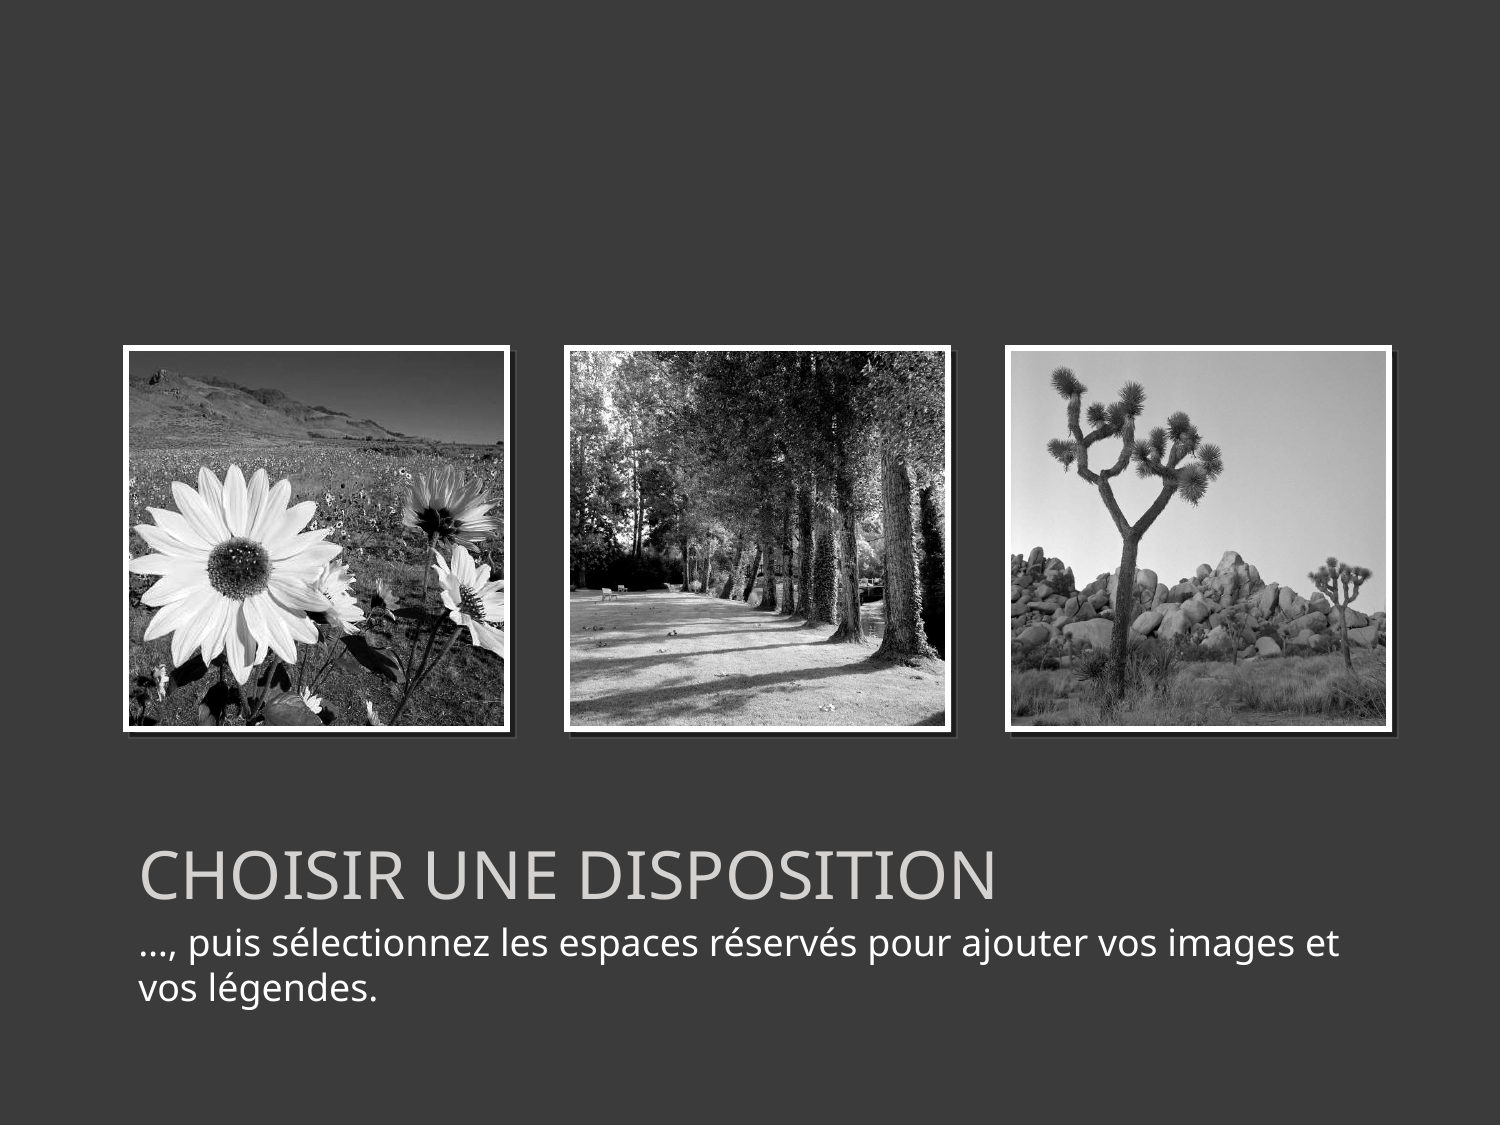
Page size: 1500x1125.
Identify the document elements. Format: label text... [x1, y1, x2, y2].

title Choisir une disposition [123, 750, 1400, 913]
picture [128, 351, 504, 726]
list …, puis sélectionnez les espaces réservés pour ajouter vos images et vos légendes. [123, 918, 1399, 1057]
picture [570, 351, 945, 727]
picture [1010, 351, 1386, 726]
